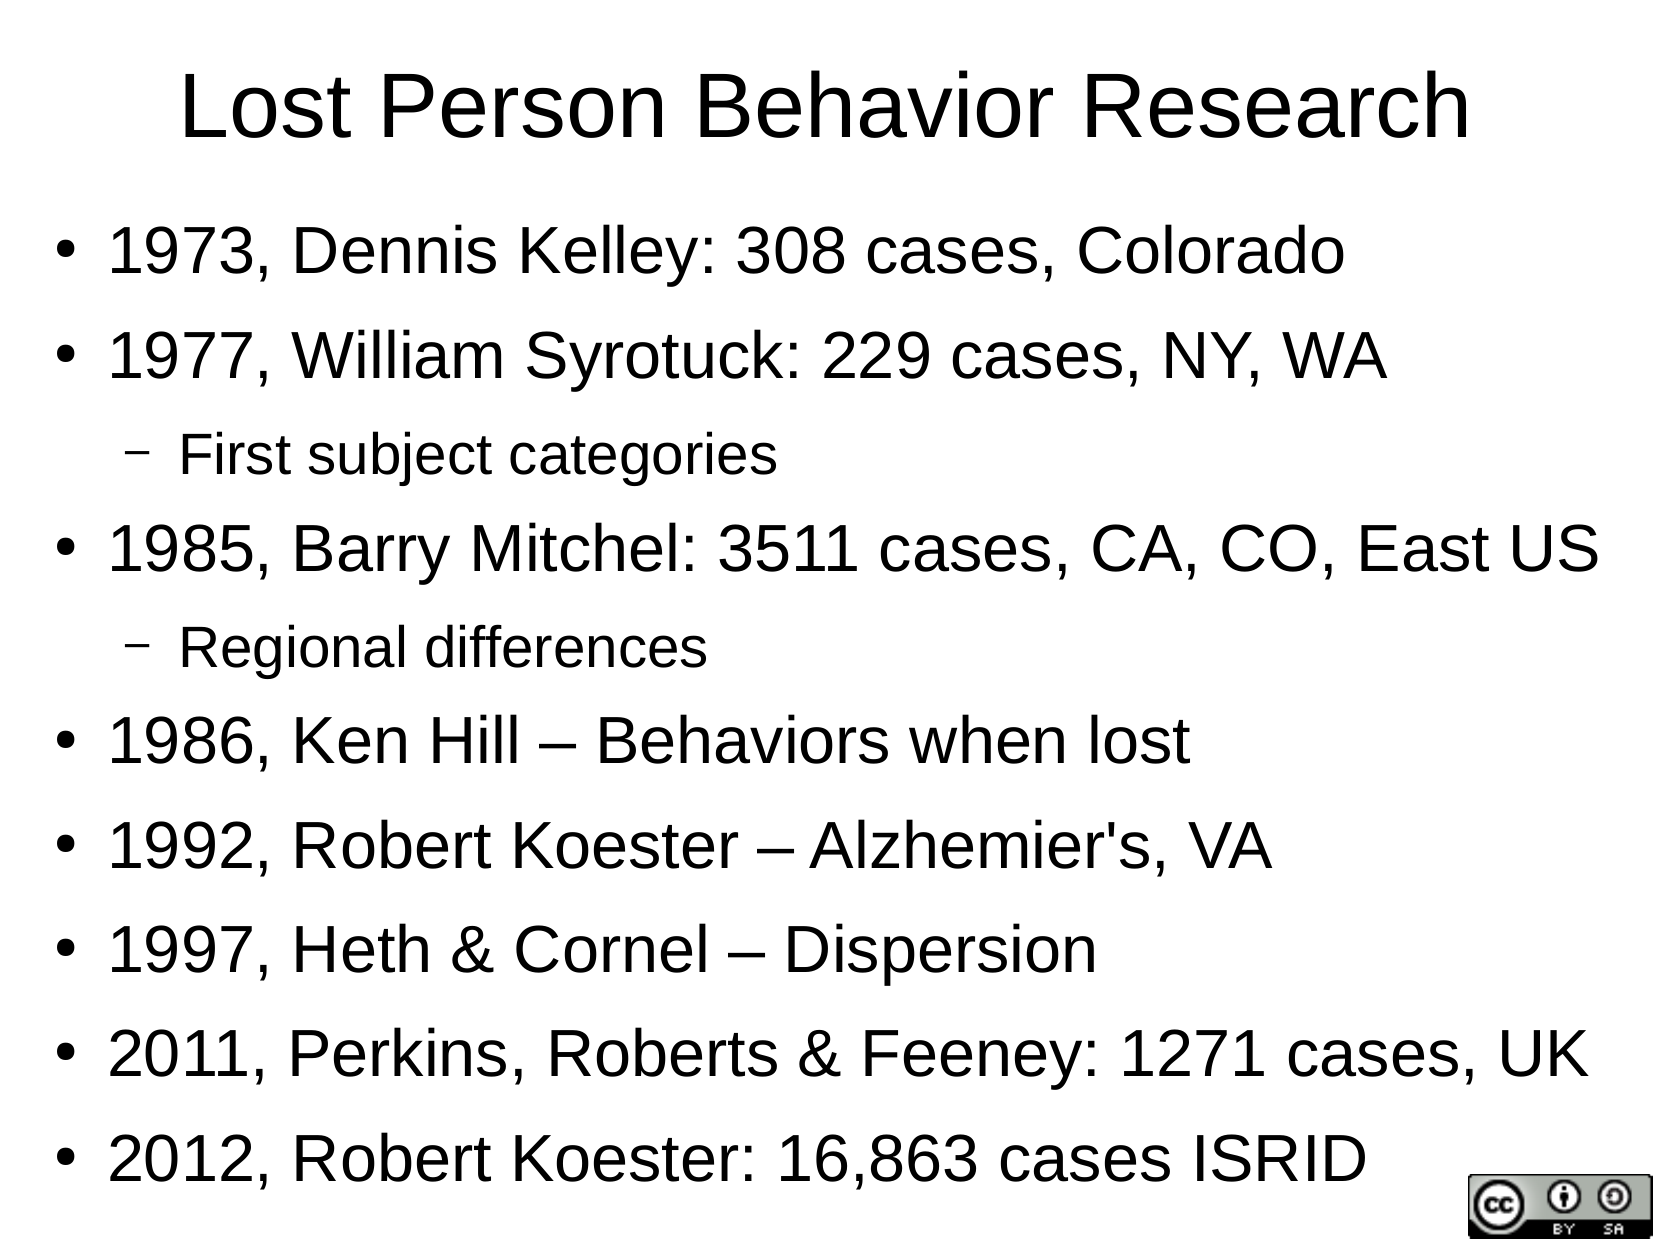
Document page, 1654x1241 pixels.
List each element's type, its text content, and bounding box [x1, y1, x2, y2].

list 1973, Dennis Kelley: 308 cases, Colorado 1977, William Syrotuck: 229 cases, NY, WA First subject categories 1985, Barry Mitchel: 3511 cases, CA, CO, East US Regional differences 1986, Ken Hill – Behaviors when lost 1992, Robert Koester – Alzhemier's, VA 1997, Heth & Cornel – Dispersion 2011, Perkins, Roberts & Feeney: 1271 cases, UK 2012, Robert Koester: 16,863 cases ISRID [36, 213, 1632, 1220]
title Lost Person Behavior Research [82, 2, 1571, 210]
picture [1468, 1174, 1653, 1239]
